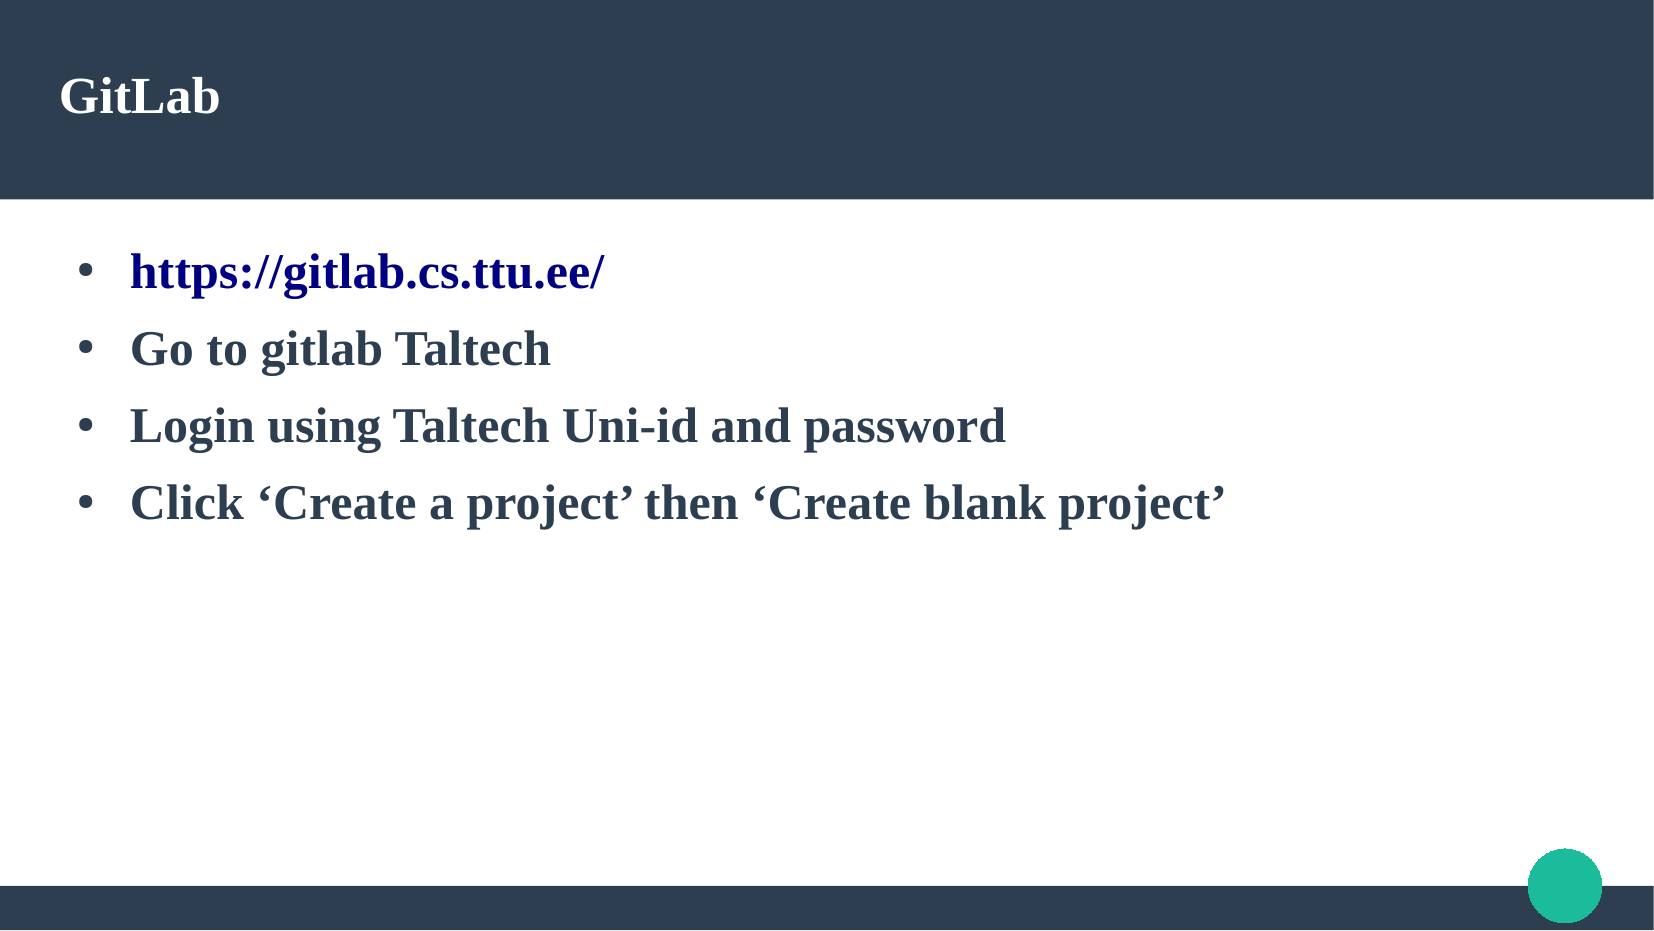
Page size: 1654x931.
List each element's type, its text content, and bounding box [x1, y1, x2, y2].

list https://gitlab.cs.ttu.ee/ Go to gitlab Taltech Login using Taltech Uni-id and password Click ‘Create a project’ then ‘Create blank project’ [59, 243, 1595, 864]
title GitLab [59, 37, 1595, 155]
